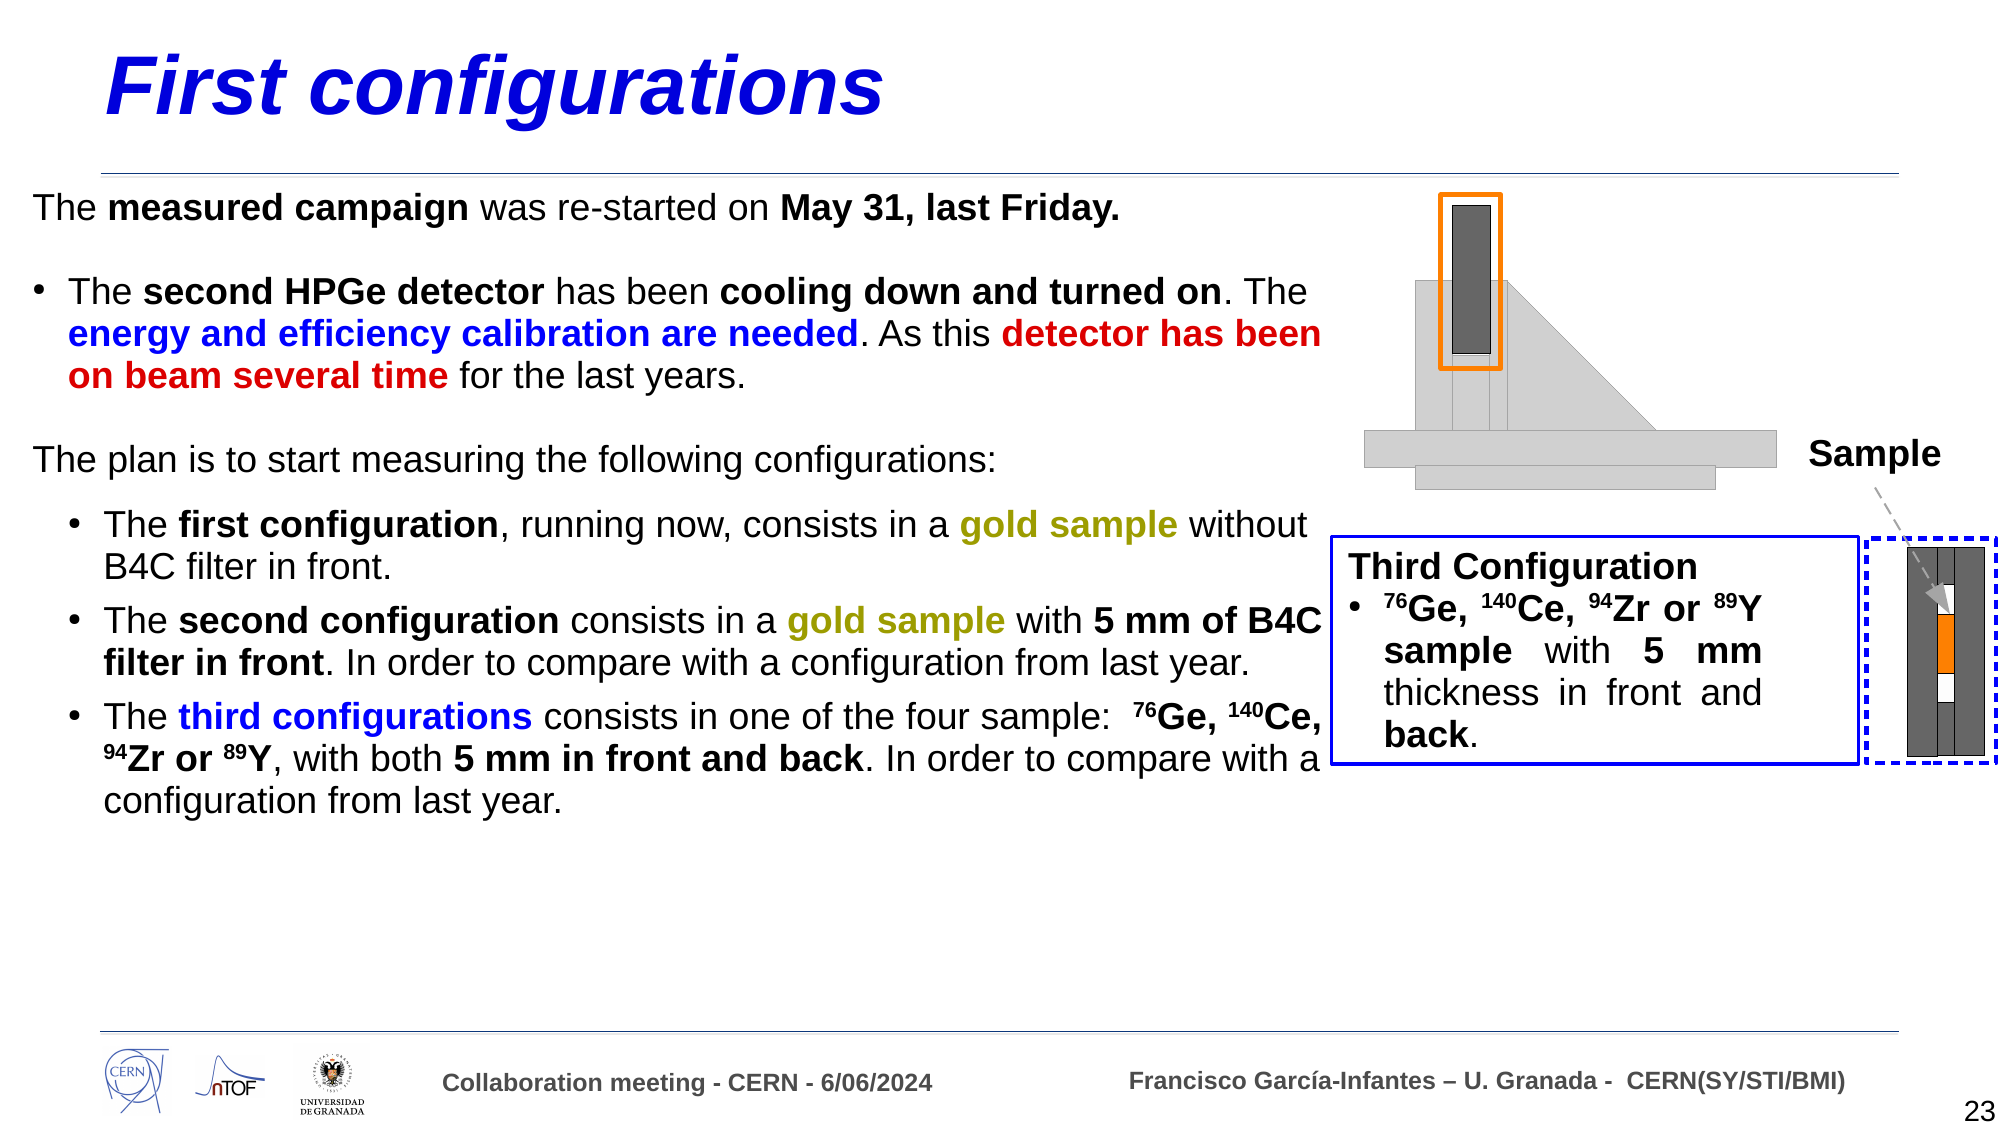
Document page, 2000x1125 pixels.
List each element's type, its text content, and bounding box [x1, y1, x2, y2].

text_box Francisco García-Infantes – U. Granada - CERN(SY/STI/BMI) [1100, 1040, 1876, 1122]
text_box Sample [1793, 424, 1957, 482]
text_box [1364, 194, 1777, 490]
picture [293, 1043, 370, 1120]
text_box Collaboration meeting - CERN - 6/06/2024 [400, 1040, 976, 1125]
text_box First configurations [90, 31, 944, 140]
picture [102, 1046, 172, 1116]
text_box The measured campaign was re-started on May 31, last Friday. The second HPGe detector has been cooling down and turned on. The energy and efficiency calibration are needed. As this detector has been on beam several time for the last years. The plan is to start measuring the following configurations: The first configuration, running now, consists in a gold sample without B4C filter in front. The second configuration consists in a gold sample with 5 mm of B4C filter in front. In order to compare with a configuration from last year. The third configurations consists in one of the four sample: 76Ge, 140Ce, 94Zr or 89Y, with both 5 mm in front and back. In order to compare with a configuration from last year. [17, 178, 1351, 829]
text_box 23 [1948, 1079, 2000, 1125]
text_box Third Configuration 76Ge, 140Ce, 94Zr or 89Y sample with 5 mm thickness in front and back. [1331, 536, 1859, 764]
text_box [1866, 538, 1997, 763]
picture [195, 1055, 265, 1098]
